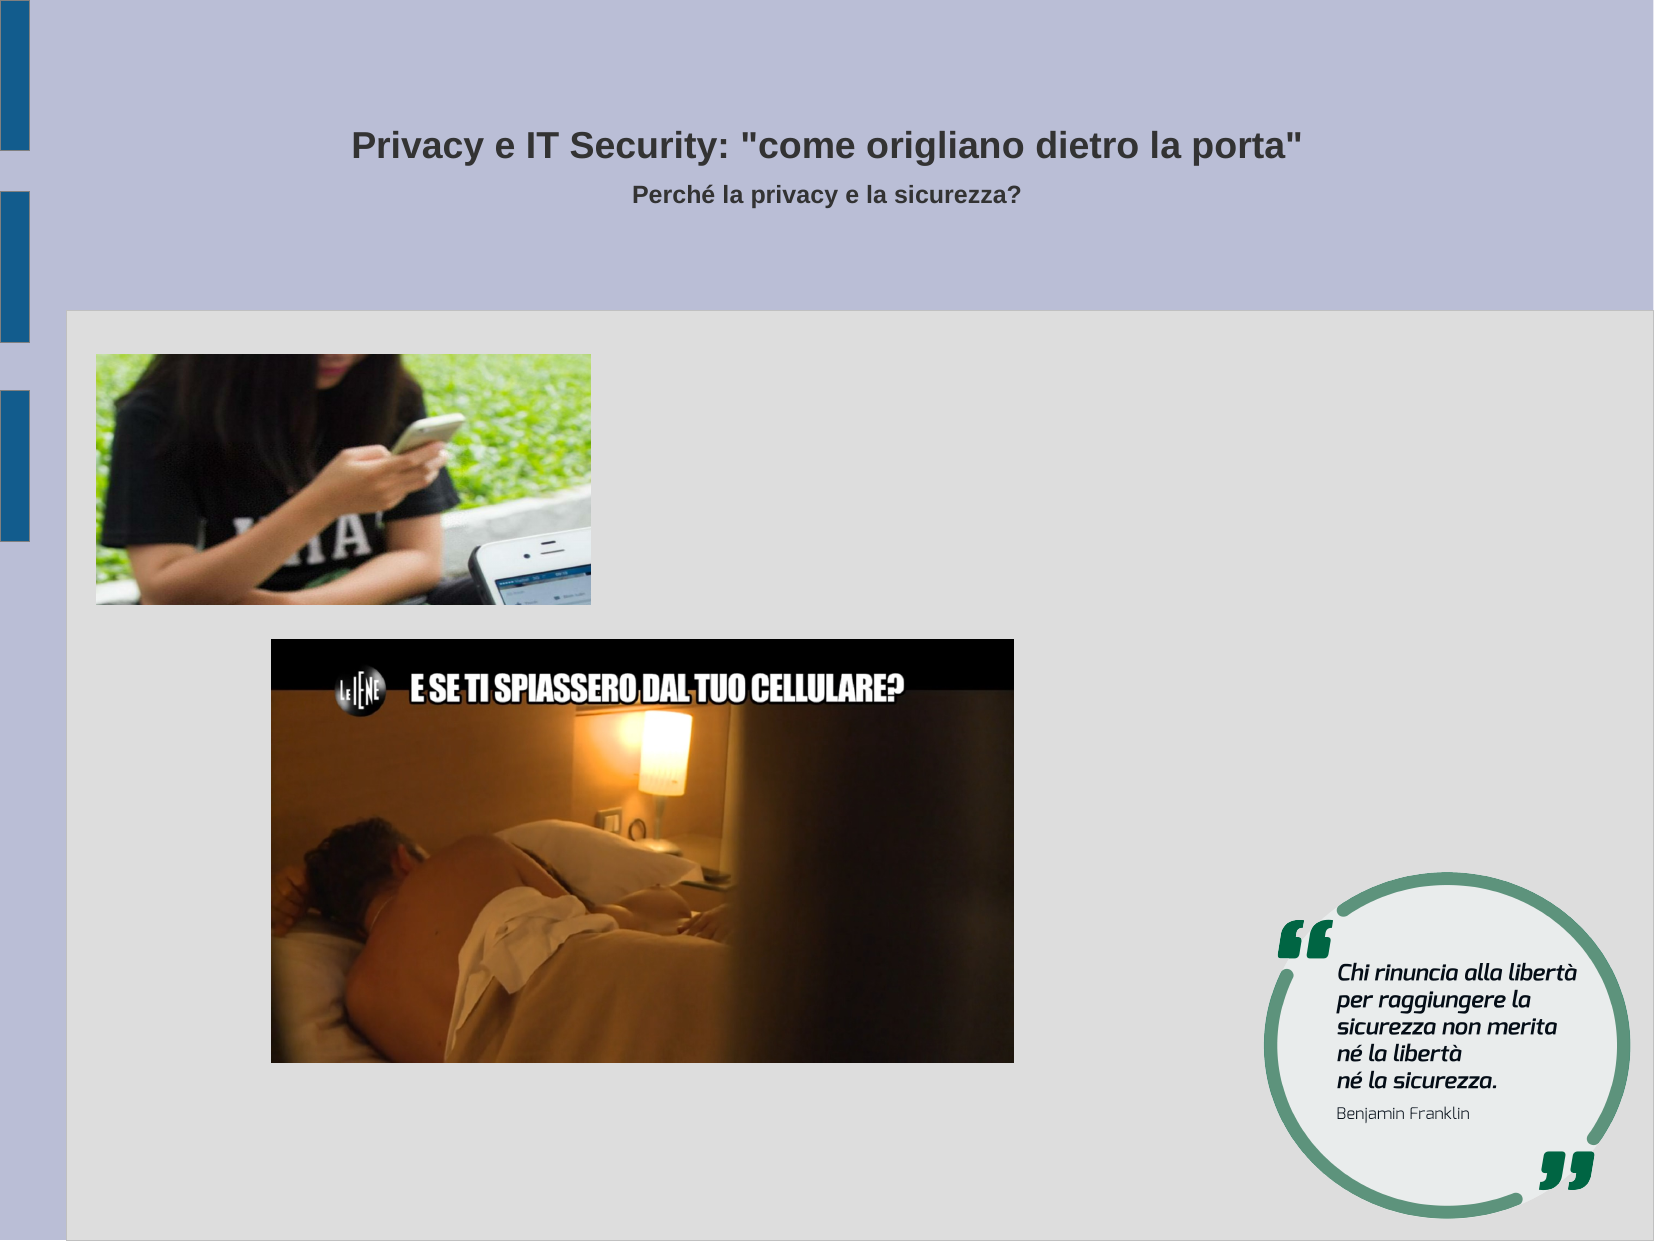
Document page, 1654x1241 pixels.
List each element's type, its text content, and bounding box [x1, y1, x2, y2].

picture [96, 354, 591, 605]
title Privacy e IT Security: "come origliano dietro la porta" [121, 91, 1534, 201]
picture [1240, 850, 1654, 1241]
title Perché la privacy e la sicurezza? [121, 201, 1534, 299]
picture [271, 639, 1014, 1063]
